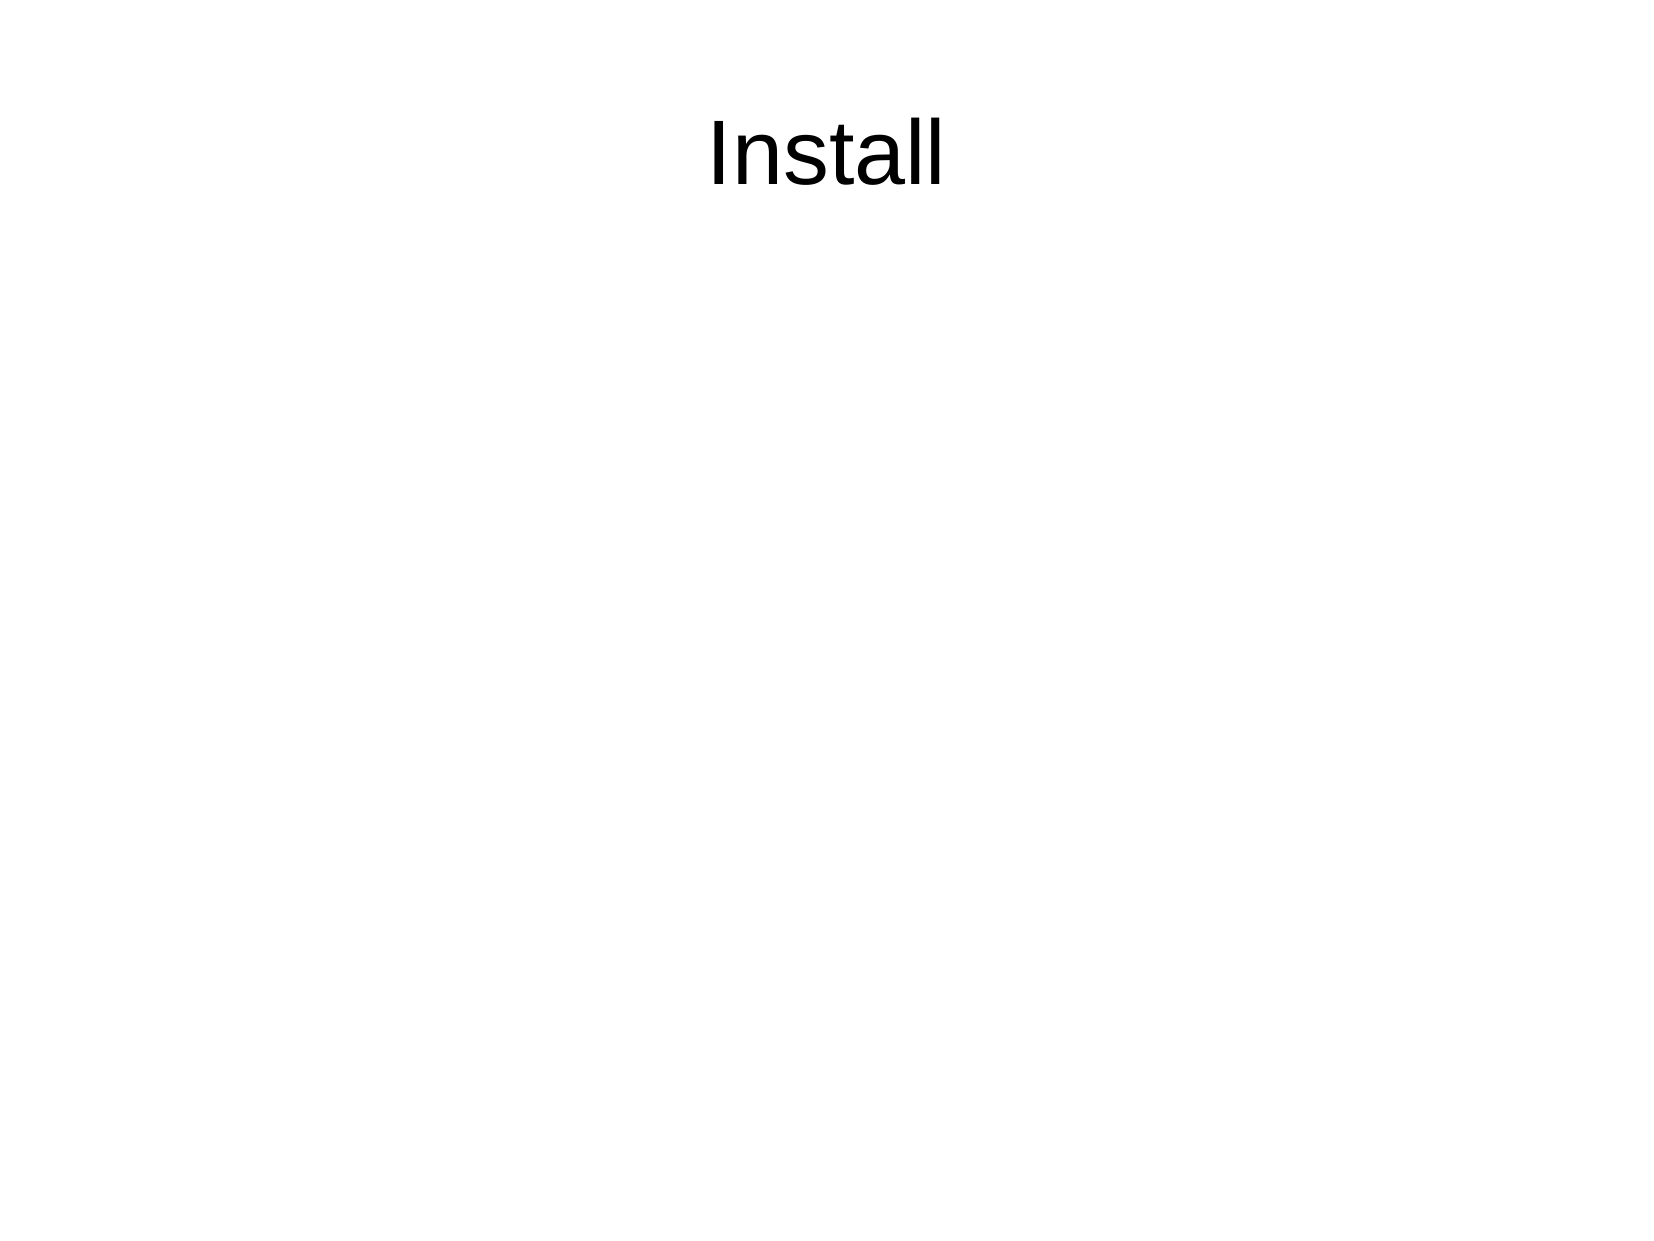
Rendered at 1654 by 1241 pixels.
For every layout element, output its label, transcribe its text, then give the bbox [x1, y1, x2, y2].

title Install [82, 49, 1571, 257]
